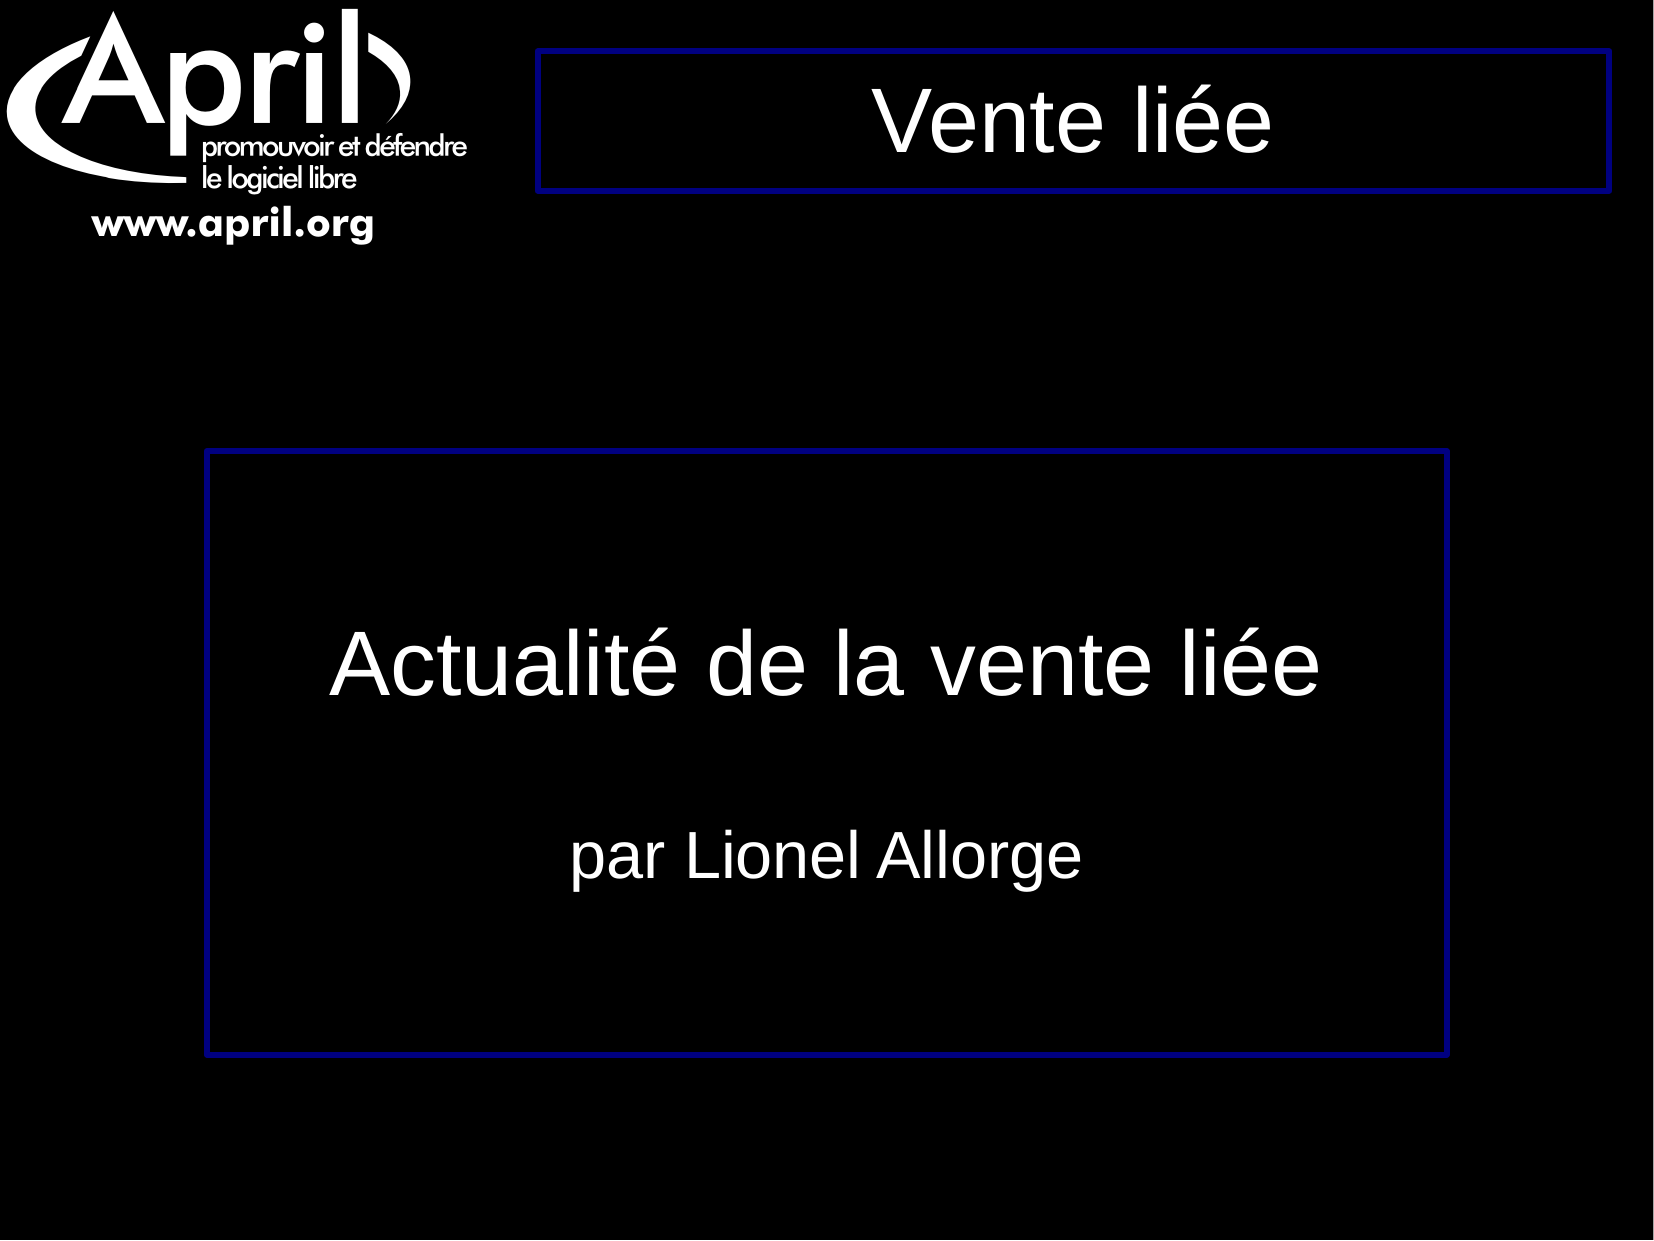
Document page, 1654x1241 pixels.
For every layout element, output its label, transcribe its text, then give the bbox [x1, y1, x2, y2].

title Actualité de la vente liée par Lionel Allorge [206, 450, 1447, 1055]
picture [0, 0, 473, 266]
title Vente liée [537, 51, 1610, 191]
